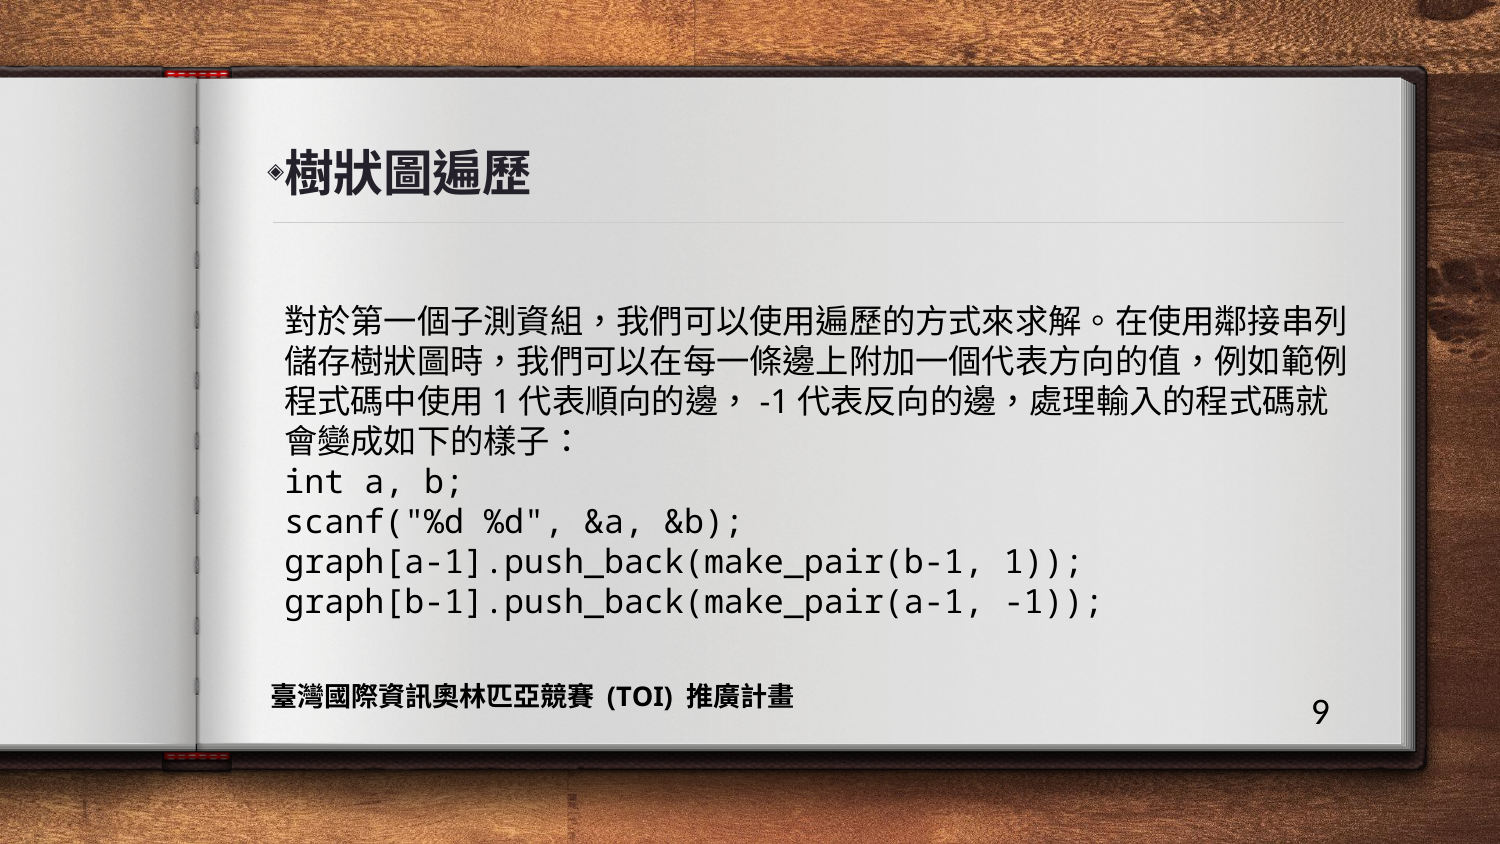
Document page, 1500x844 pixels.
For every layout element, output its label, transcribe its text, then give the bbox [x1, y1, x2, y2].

list 樹狀圖遍歷 [252, 126, 1194, 216]
text_box [1295, 672, 1386, 737]
text_box 對於第一個子測資組，我們可以使用遍歷的方式來求解。在使用鄰接串列儲存樹狀圖時，我們可以在每一條邊上附加一個代表方向的值，例如範例程式碼中使用1代表順向的邊，-1代表反向的邊，處理輸入的程式碼就會變成如下的樣子： int a, b; scanf("%d %d", &a, &b); graph[a-1].push_back(make_pair(b-1, 1)); graph[b-1].push_back(make_pair(a-1, -1)); [269, 293, 1367, 632]
